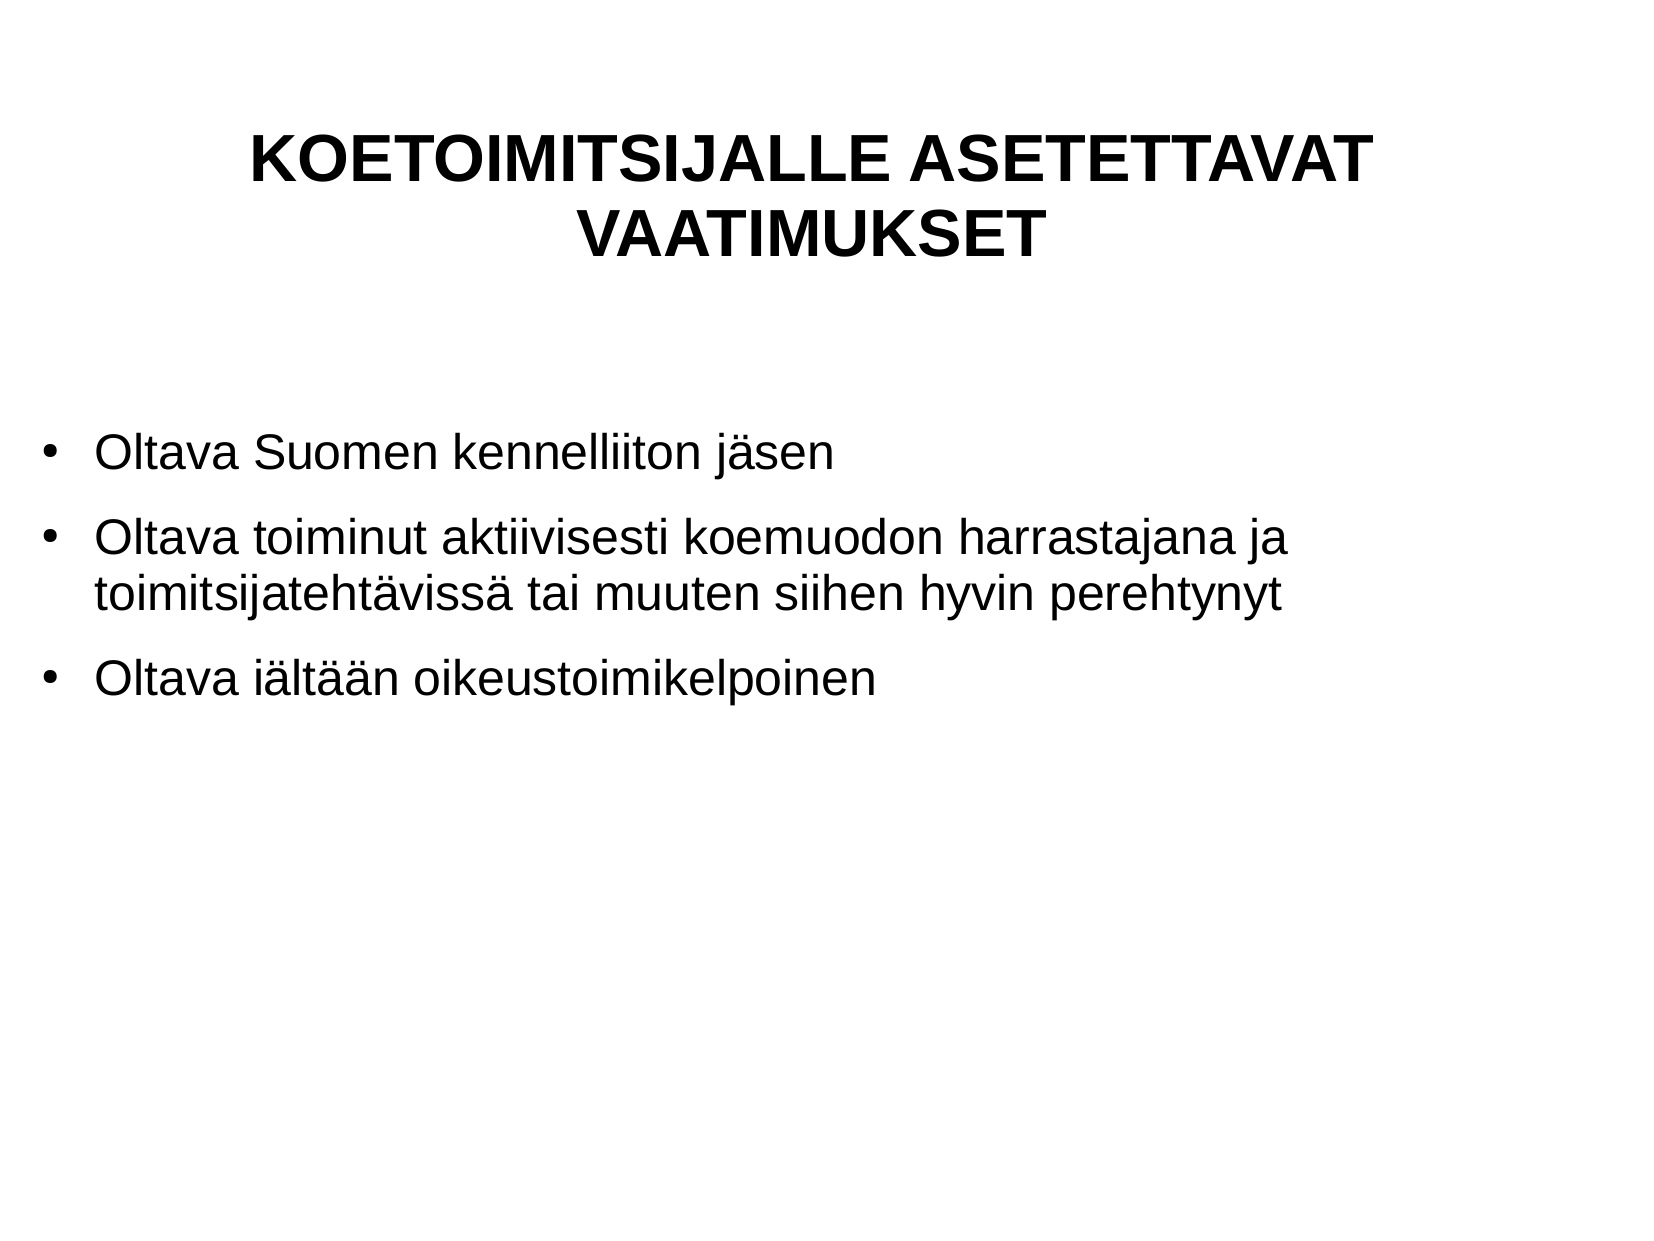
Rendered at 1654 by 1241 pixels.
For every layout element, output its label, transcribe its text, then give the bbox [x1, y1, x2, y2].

title KOETOIMITSIJALLE ASETETTAVAT VAATIMUKSET [118, 112, 1506, 281]
list Oltava Suomen kennelliiton jäsen Oltava toiminut aktiivisesti koemuodon harrastajana ja toimitsijatehtävissä tai muuten siihen hyvin perehtynyt Oltava iältään oikeustoimikelpoinen [23, 319, 1571, 945]
